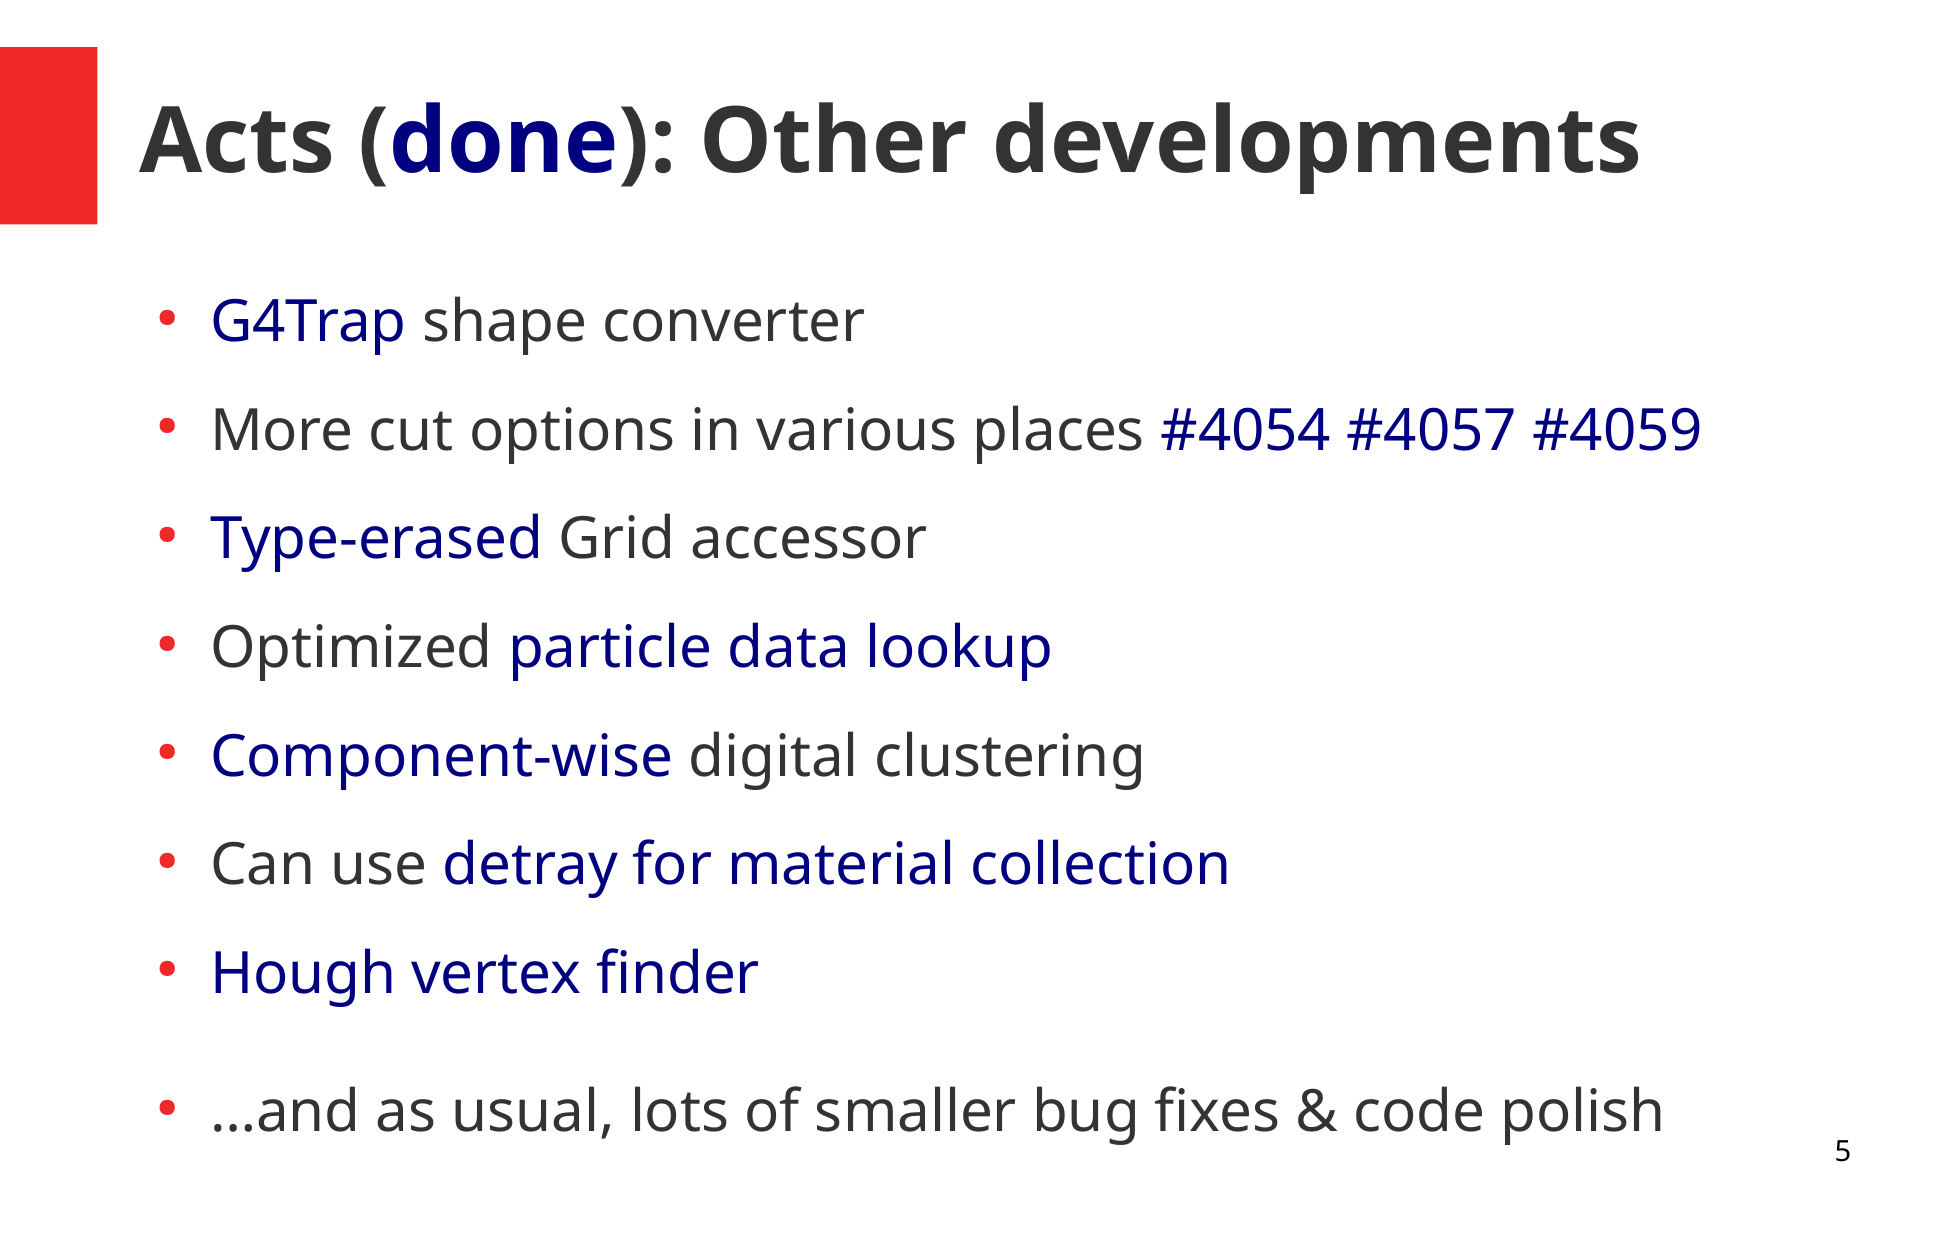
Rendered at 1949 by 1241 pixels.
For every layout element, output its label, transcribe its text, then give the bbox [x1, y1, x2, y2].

list G4Trap shape converter More cut options in various places #4054 #4057 #4059 Type-erased Grid accessor Optimized particle data lookup Component-wise digital clustering Can use detray for material collection Hough vertex finder …and as usual, lots of smaller bug fixes & code polish [139, 354, 1810, 1074]
title Acts (done): Other developments [139, 49, 1852, 225]
